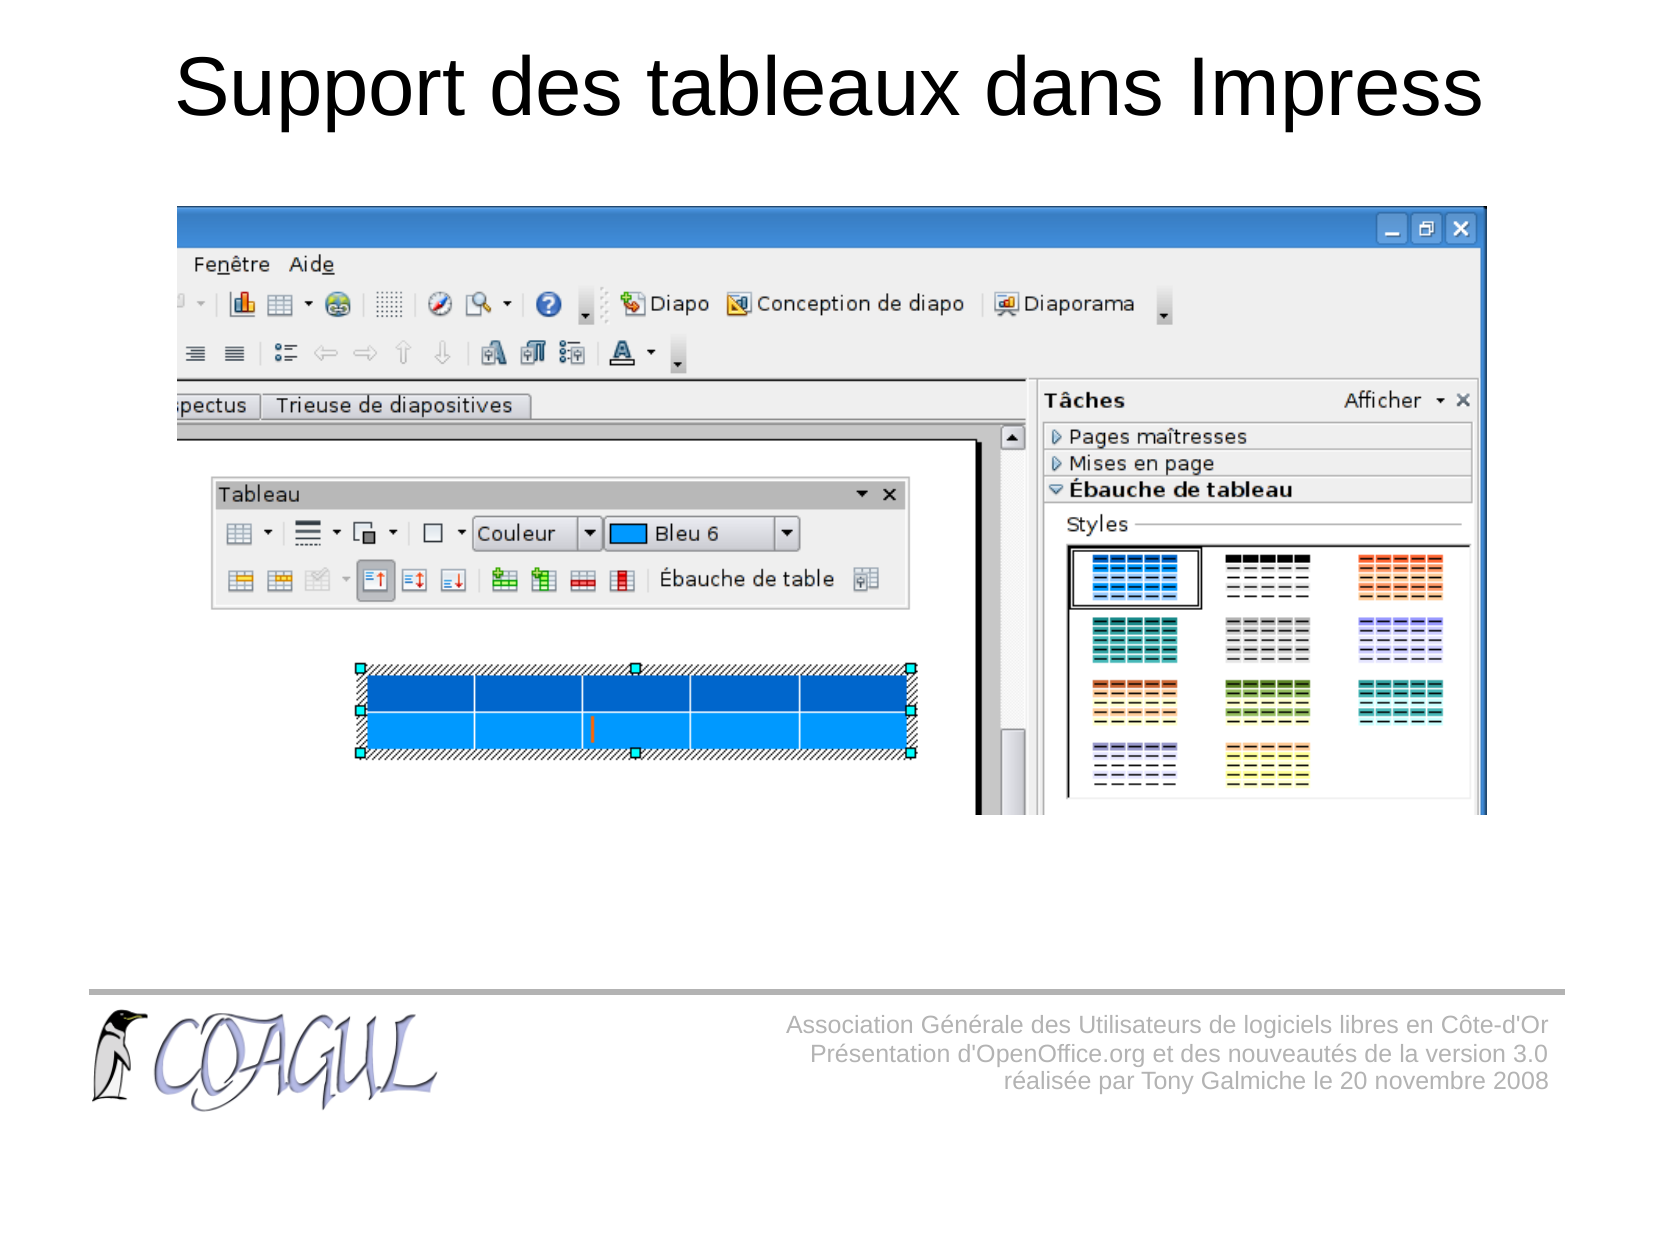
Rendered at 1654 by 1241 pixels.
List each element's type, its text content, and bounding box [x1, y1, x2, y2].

picture [88, 1006, 443, 1117]
title Support des tableaux dans Impress [88, 25, 1571, 148]
picture [177, 206, 1487, 815]
